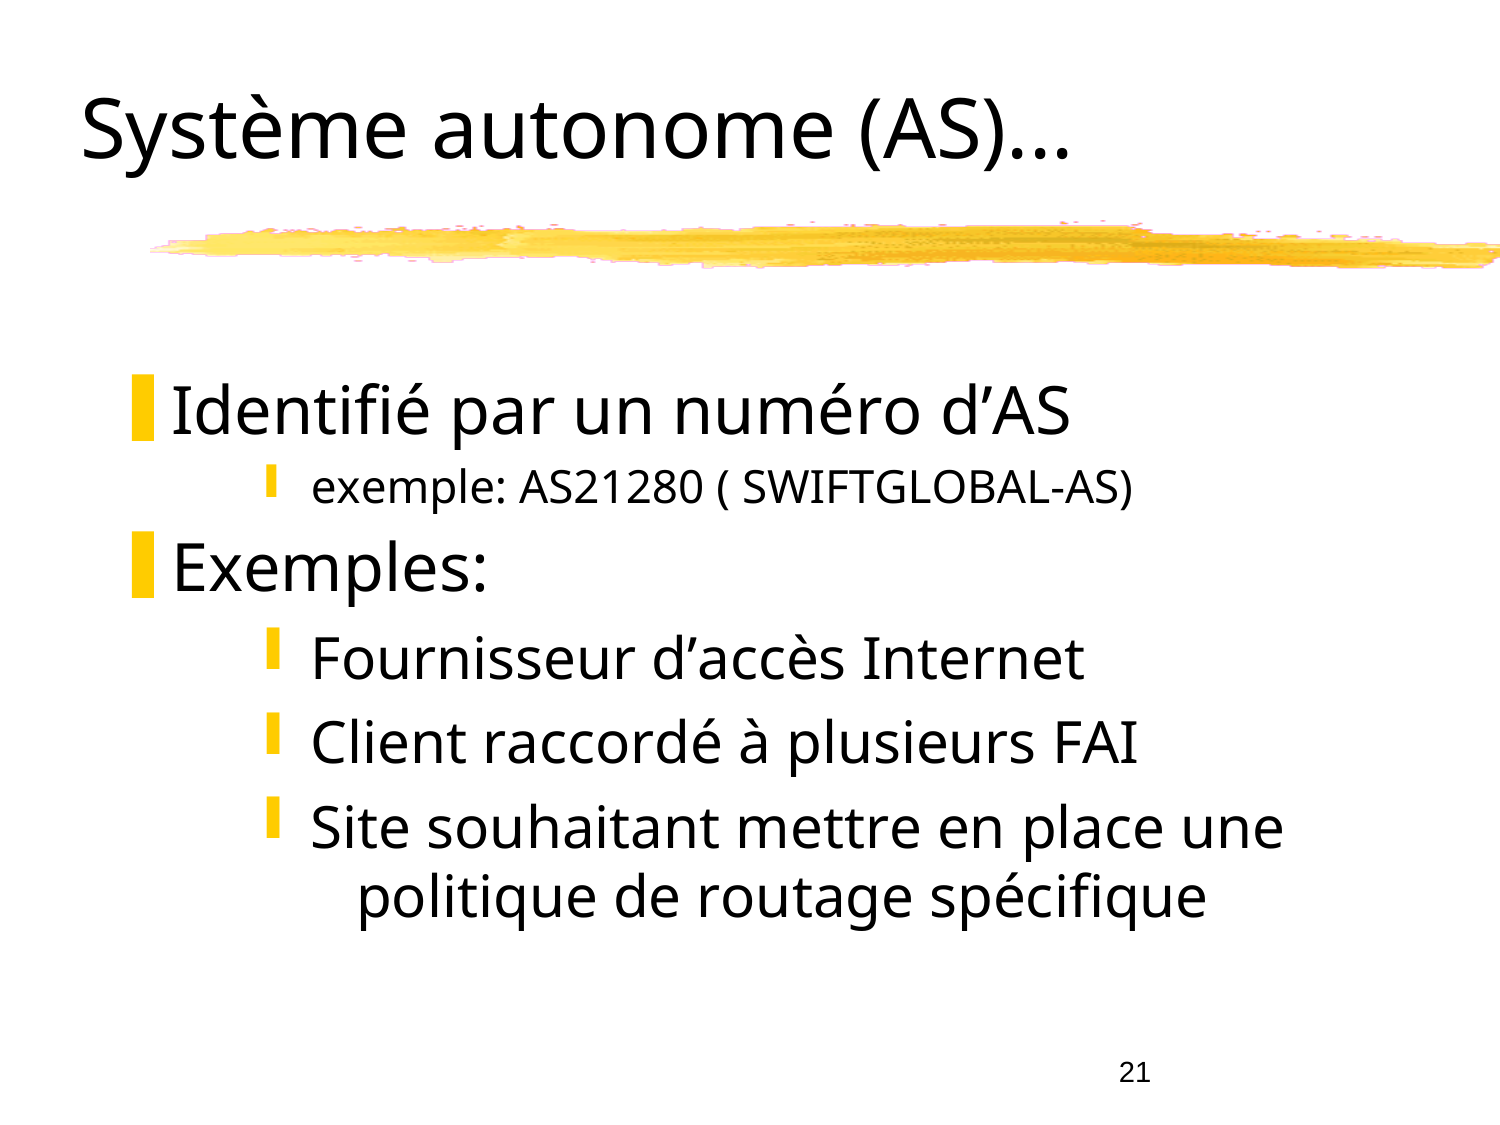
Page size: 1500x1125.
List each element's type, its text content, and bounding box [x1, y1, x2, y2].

list Identifié par un numéro d’AS exemple: AS21280 ( SWIFTGLOBAL-AS)‏ Exemples: Fournisseur d’accès Internet Client raccordé à plusieurs FAI Site souhaitant mettre en place une politique de routage spécifique [75, 309, 1417, 995]
text_box [1104, 1021, 1416, 1096]
title Système autonome (AS)... [66, 37, 1342, 226]
